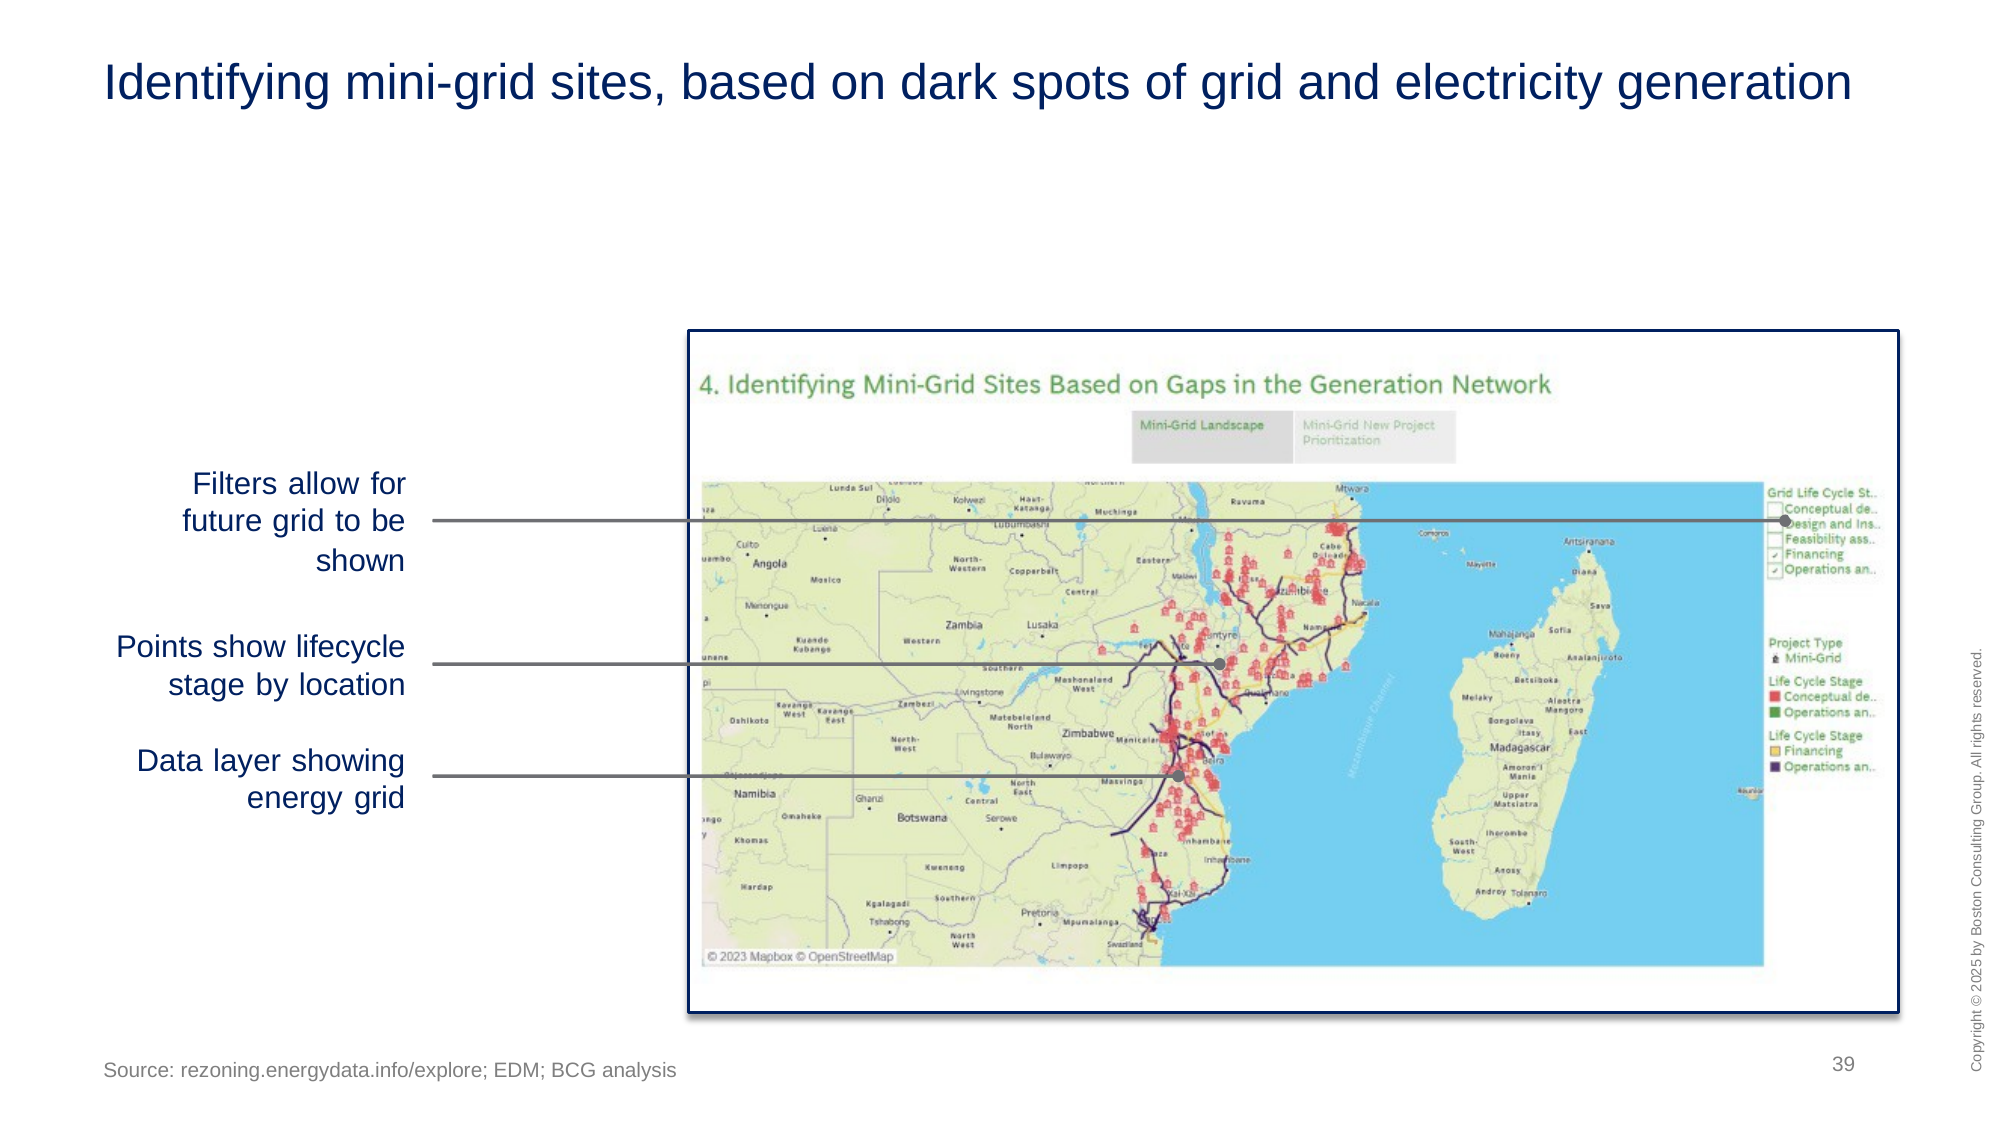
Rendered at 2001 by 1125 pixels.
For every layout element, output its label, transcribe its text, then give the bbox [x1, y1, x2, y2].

picture [678, 326, 1909, 1029]
picture [678, 523, 687, 662]
text_box Source: rezoning.energydata.info/explore; EDM; BCG analysis [103, 1059, 1585, 1082]
text_box [432, 514, 1792, 527]
text_box [432, 657, 1226, 671]
text_box Filters allow for future grid to be shown Points show lifecycle stage by location Data layer showing energy grid [103, 461, 407, 819]
title Identifying mini-grid sites, based on dark spots of grid and electricity generation [103, 55, 1897, 111]
text_box [432, 769, 1185, 783]
picture [678, 666, 687, 774]
picture [690, 332, 1897, 1011]
